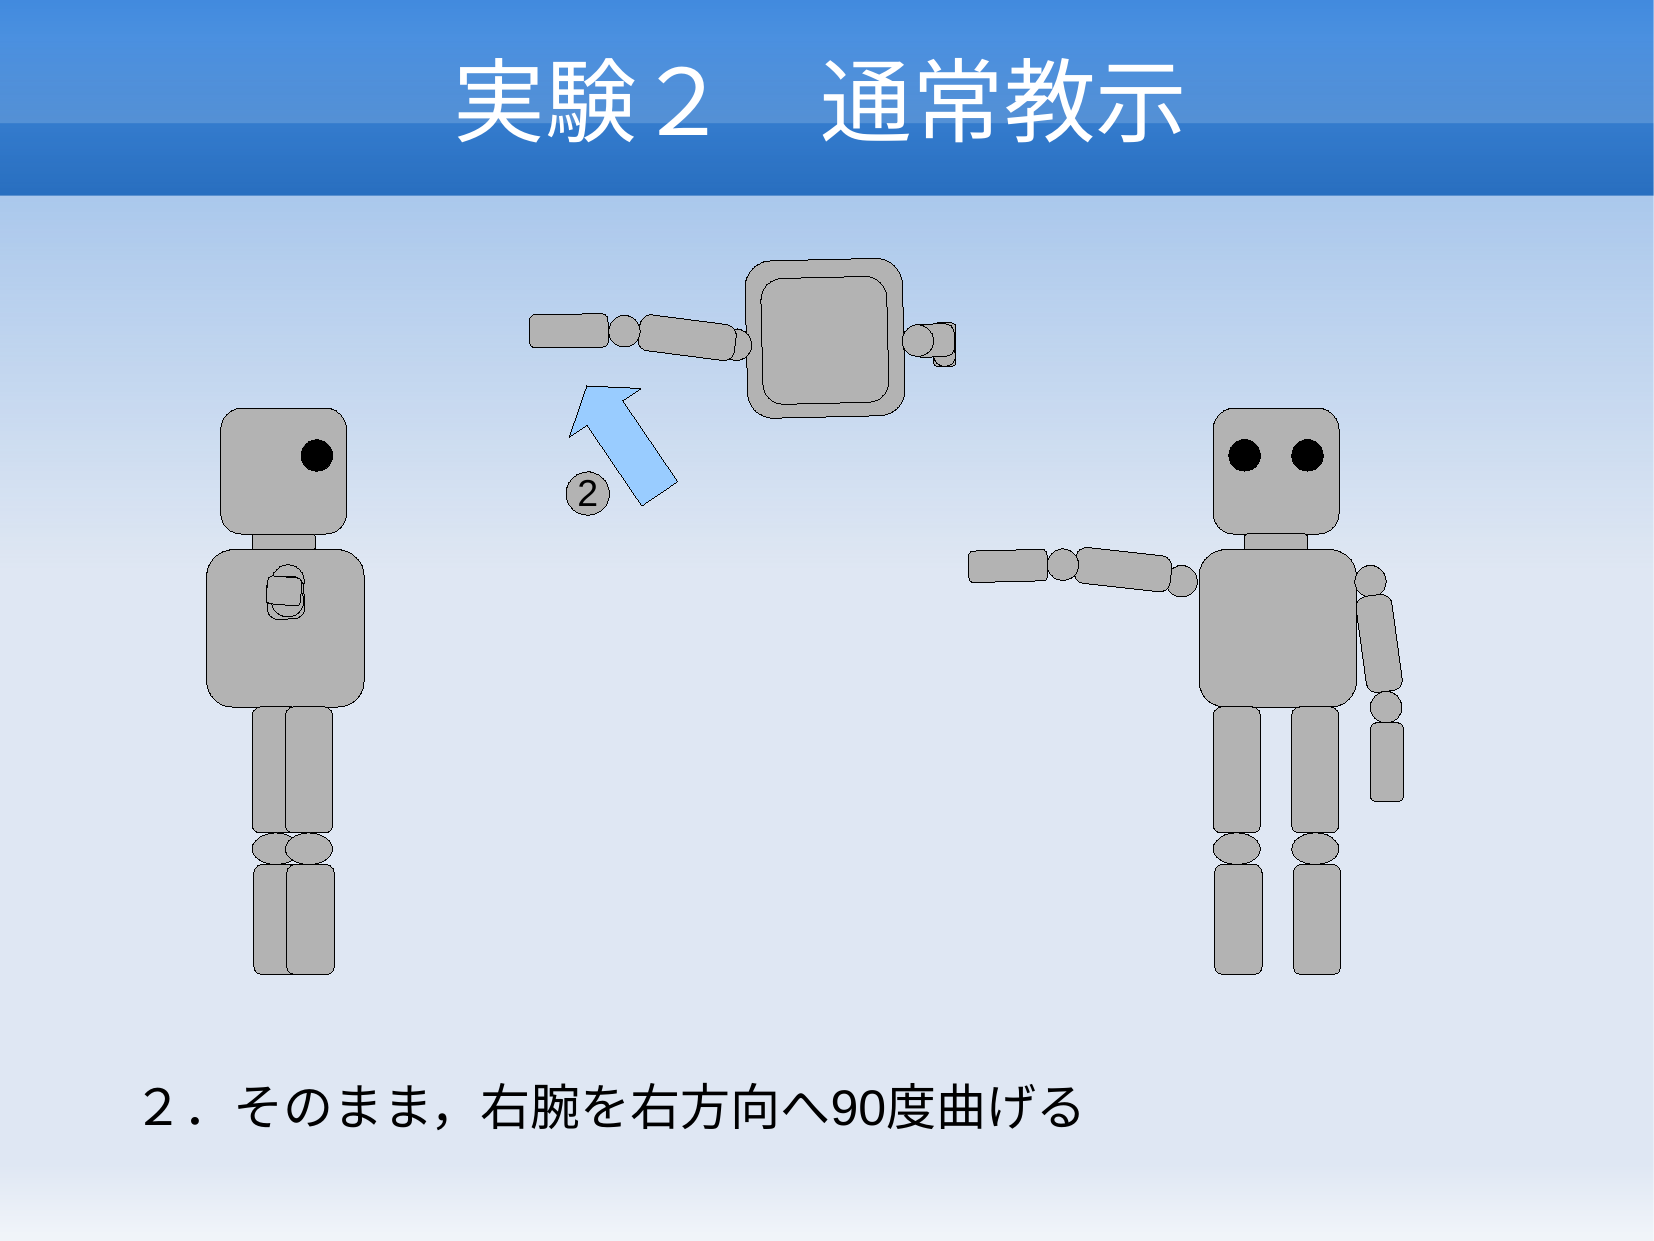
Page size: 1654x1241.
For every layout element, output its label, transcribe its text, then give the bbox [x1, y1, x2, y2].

text_box [1199, 408, 1404, 975]
text_box [206, 408, 365, 975]
picture [0, 0, 1654, 1241]
text_box [569, 385, 678, 506]
text_box [968, 547, 1198, 597]
text_box 2 [566, 471, 610, 516]
title 実験２ 通常教示 [76, 7, 1565, 200]
text_box ２．そのまま，右腕を右方向へ90度曲げる [118, 1003, 1536, 1213]
text_box [529, 258, 956, 419]
